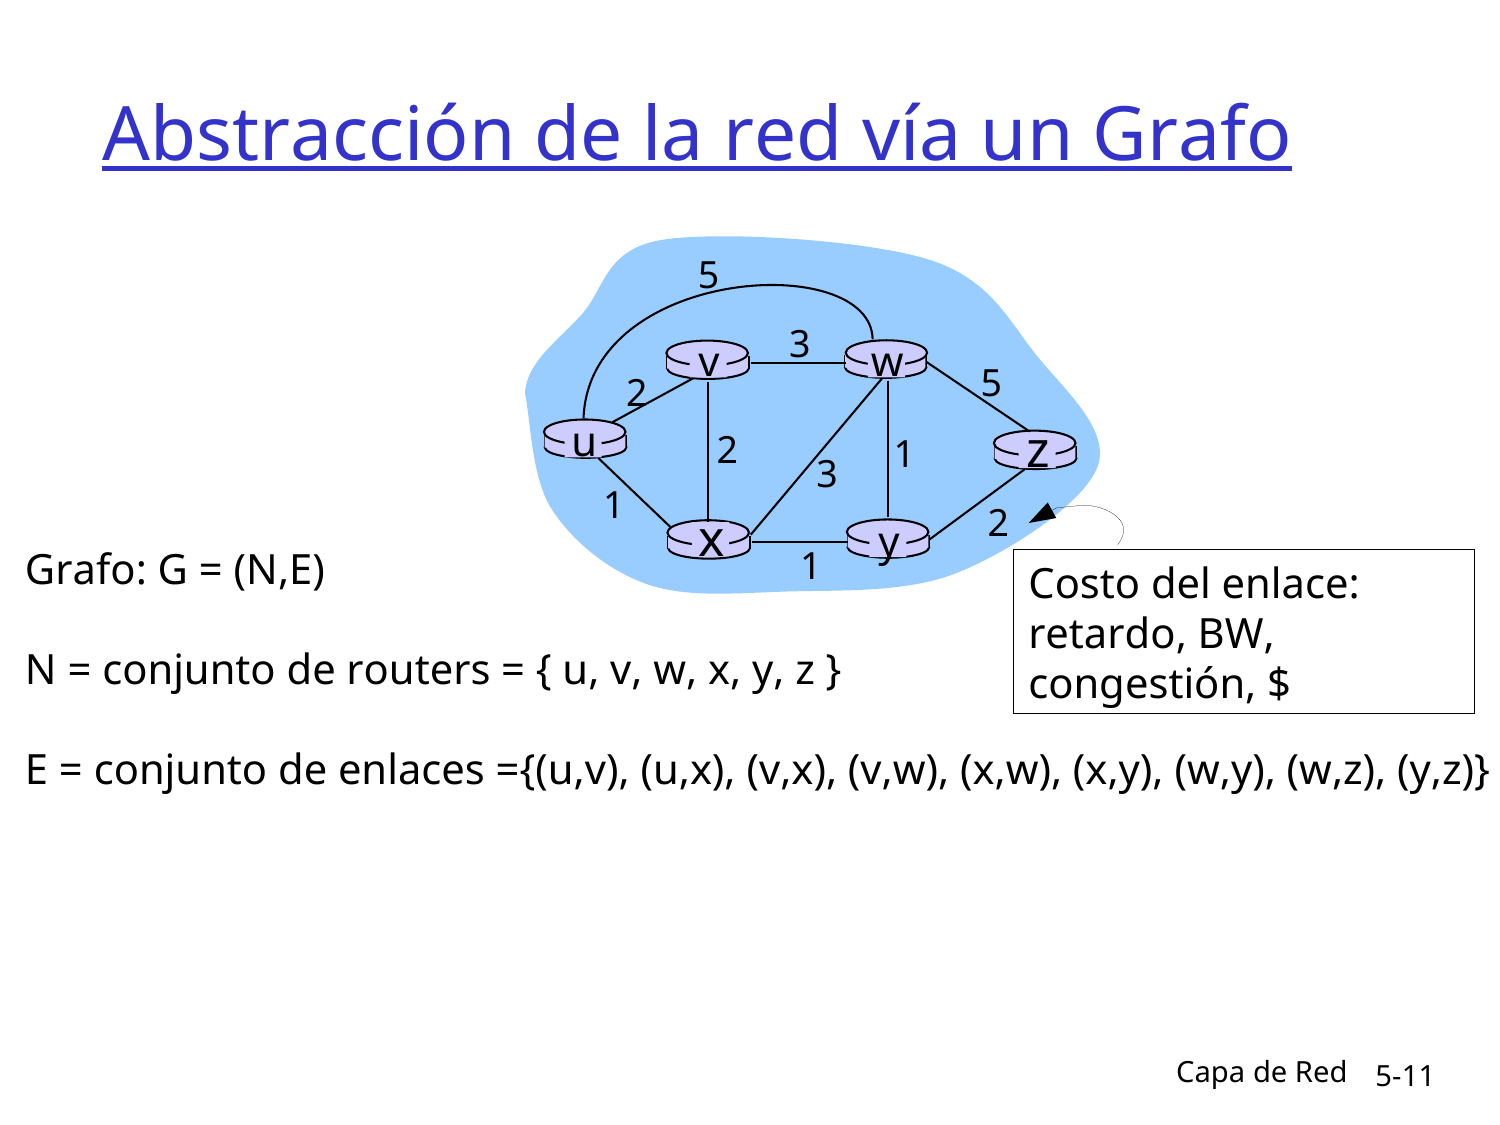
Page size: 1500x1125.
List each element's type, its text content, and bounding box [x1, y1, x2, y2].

text_box z [1011, 410, 1065, 486]
text_box [939, 511, 972, 535]
text_box 2 [611, 360, 663, 422]
text_box 1 [588, 473, 640, 534]
text_box 1 [878, 422, 931, 484]
text_box u [556, 407, 612, 473]
text_box Grafo: G = (N,E) N = conjunto de routers = { u, v, w, x, y, z } E = conjunto de enlaces ={(u,v), (u,x), (v,x), (v,w), (x,w), (x,y), (w,y), (w,z), (y,z)} [10, 535, 1500, 801]
text_box Costo del enlace: retardo, BW, congestión, $ [1013, 549, 1475, 714]
text_box [524, 236, 1100, 535]
text_box 5 [965, 351, 1018, 412]
text_box w [856, 327, 919, 393]
text_box [586, 287, 868, 535]
text_box 5 [683, 242, 735, 304]
text_box [1053, 508, 1065, 515]
text_box 2 [972, 491, 1025, 535]
text_box v [683, 327, 735, 393]
text_box x [683, 498, 740, 535]
text_box [753, 393, 887, 535]
title Abstracción de la red vía un Grafo [87, 37, 1363, 225]
text_box 3 [774, 312, 826, 373]
text_box y [863, 507, 915, 535]
text_box 3 [801, 442, 853, 503]
text_box 2 [701, 417, 753, 479]
